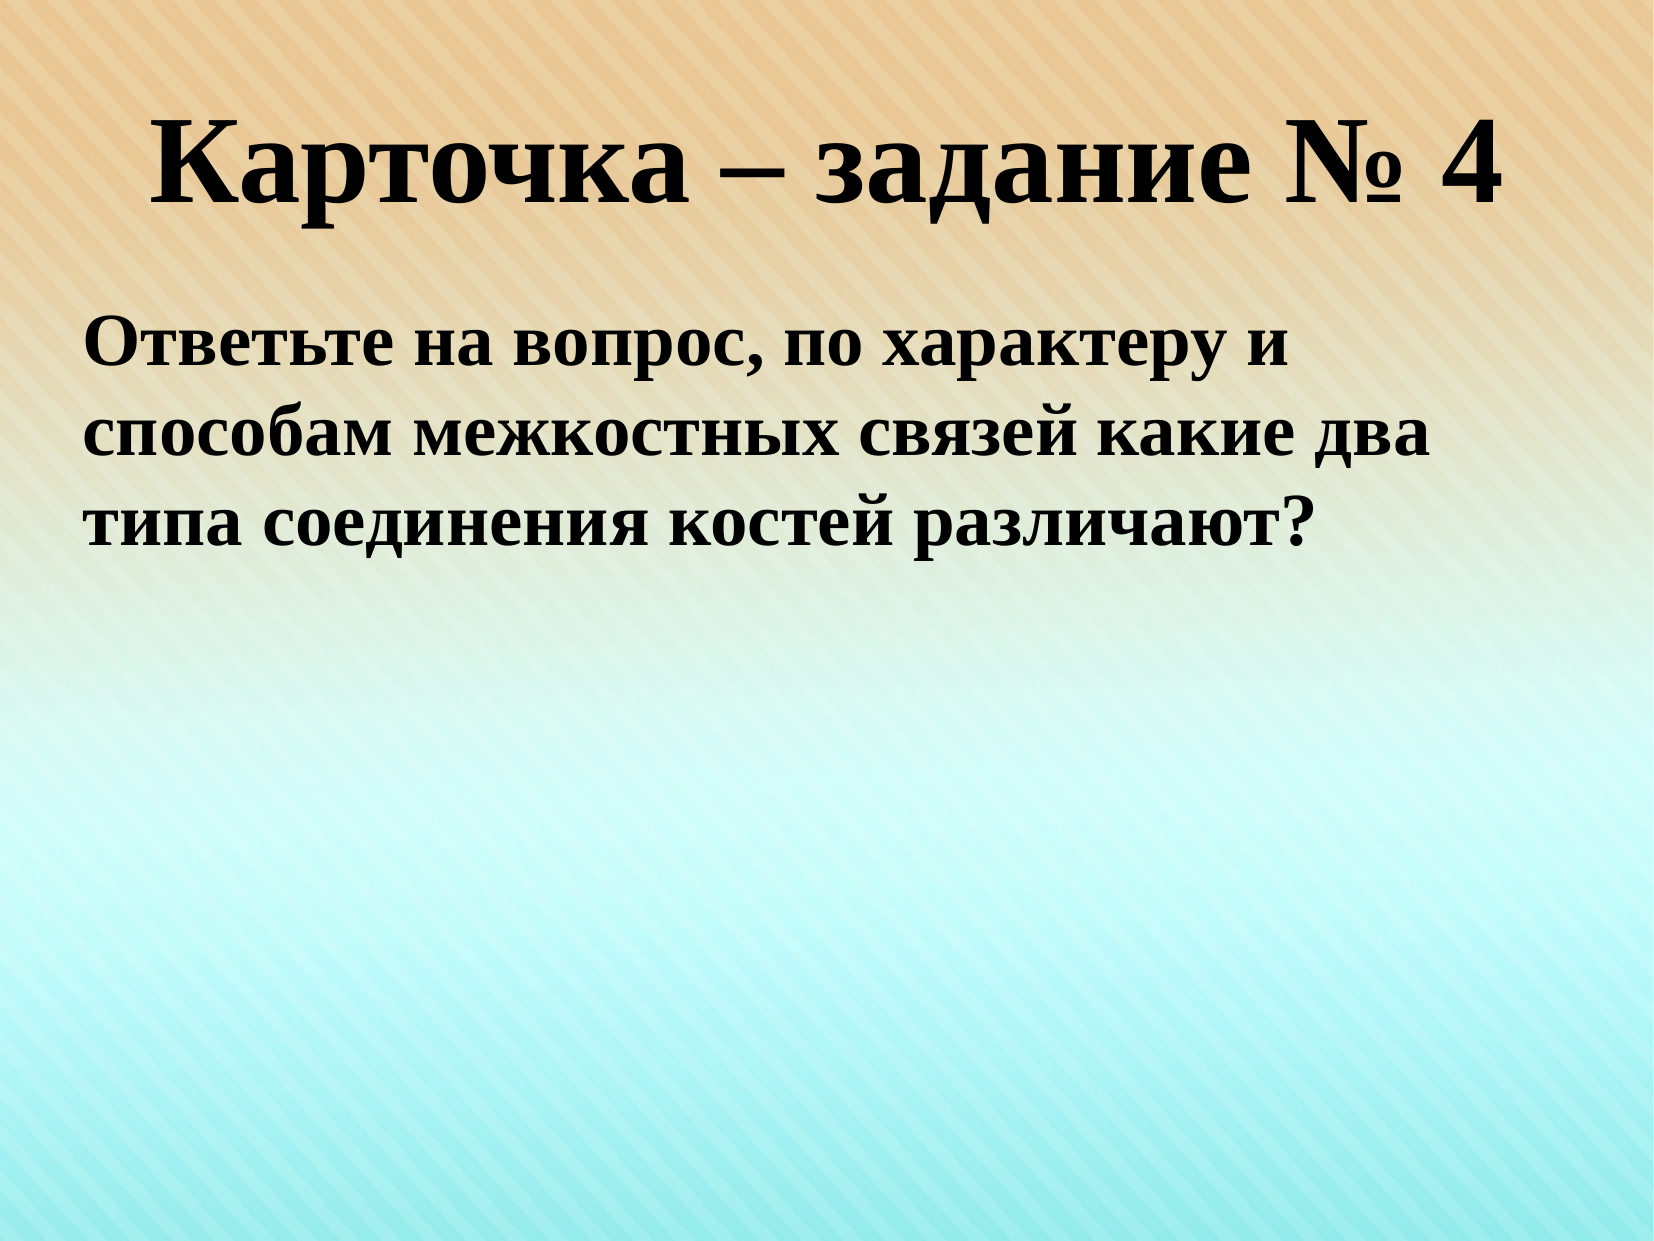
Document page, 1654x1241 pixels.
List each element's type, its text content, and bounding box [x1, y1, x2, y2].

list Ответьте на вопрос, по характеру и способам межкостных связей какие два типа соединения костей различают? [82, 290, 1571, 1109]
title Карточка – задание № 4 [82, 49, 1571, 257]
